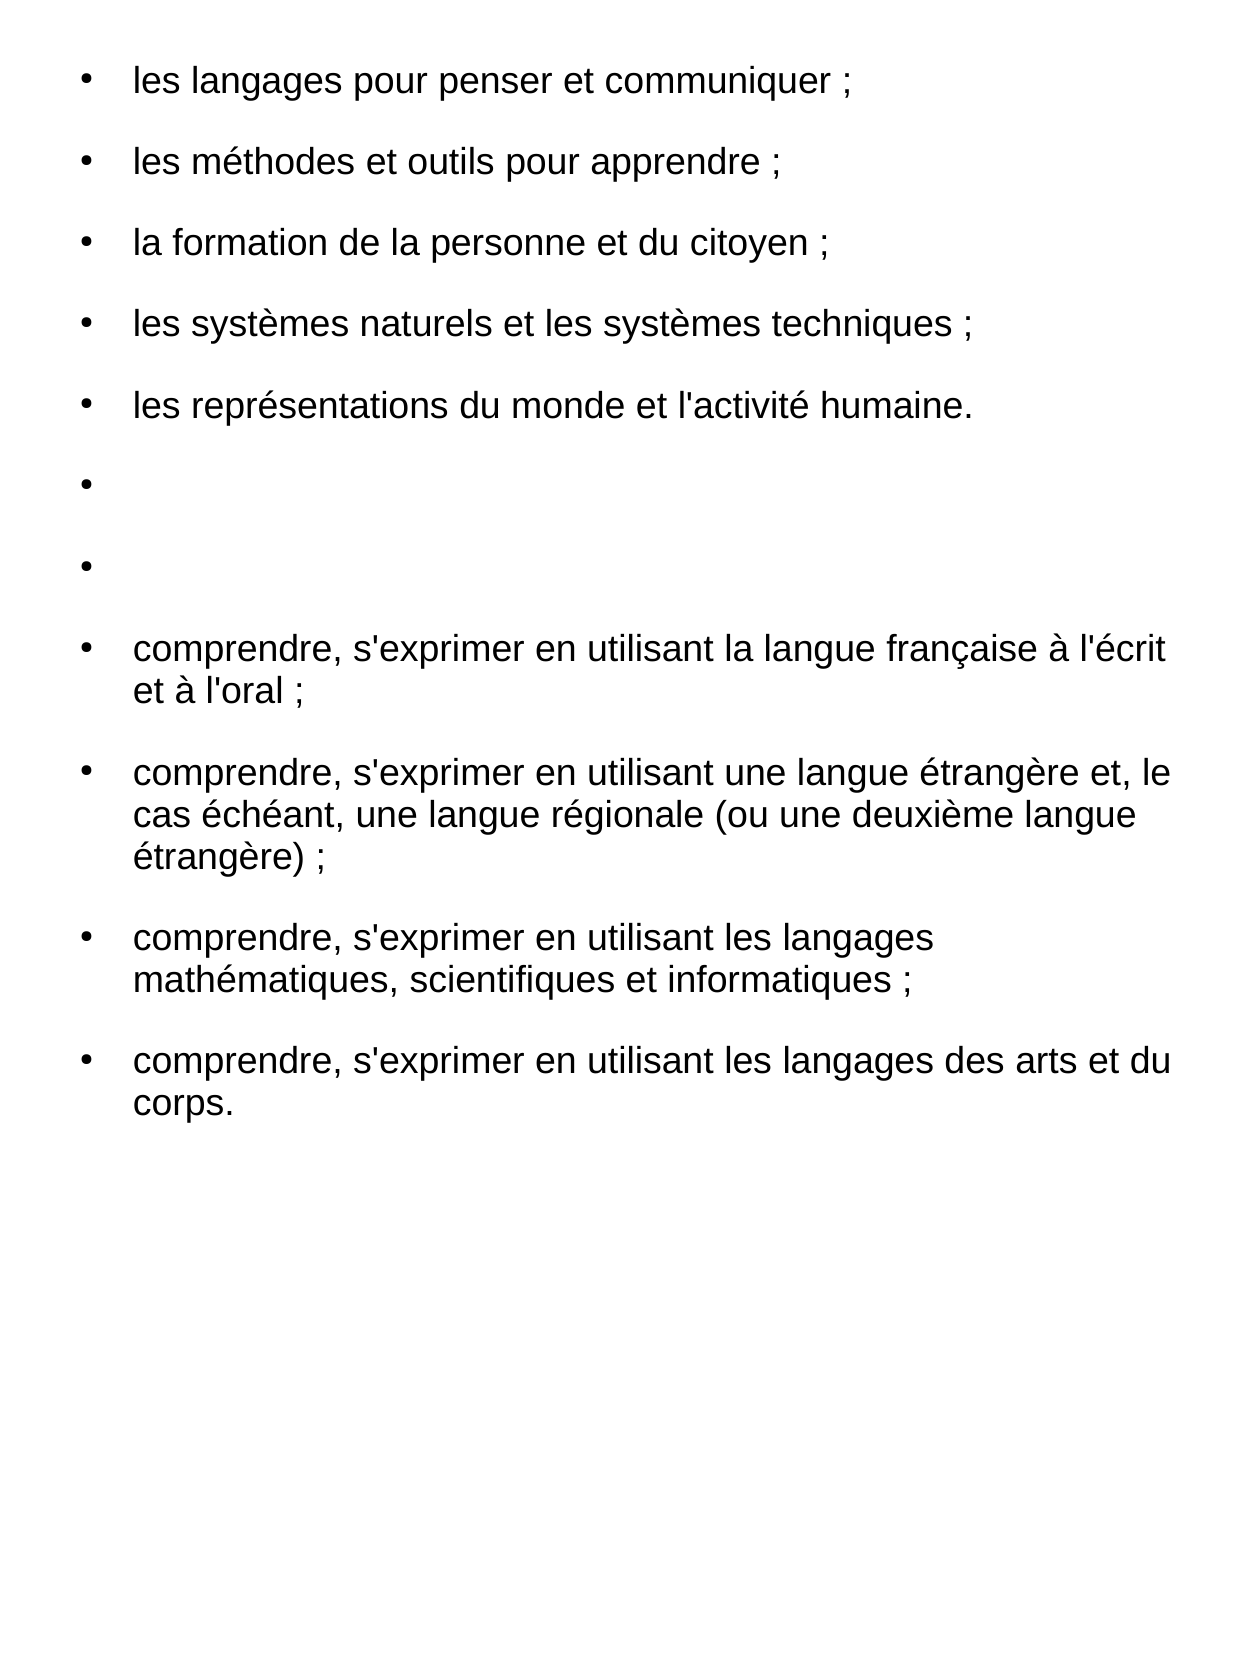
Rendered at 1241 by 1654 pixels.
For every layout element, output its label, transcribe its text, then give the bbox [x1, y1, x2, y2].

list les langages pour penser et communiquer ; les méthodes et outils pour apprendre ; la formation de la personne et du citoyen ; les systèmes naturels et les systèmes techniques ; les représentations du monde et l'activité humaine. comprendre, s'exprimer en utilisant la langue française à l'écrit et à l'oral ; comprendre, s'exprimer en utilisant une langue étrangère et, le cas échéant, une langue régionale (ou une deuxième langue étrangère) ; comprendre, s'exprimer en utilisant les langages mathématiques, scientifiques et informatiques ; comprendre, s'exprimer en utilisant les langages des arts et du corps. [62, 59, 1179, 1479]
